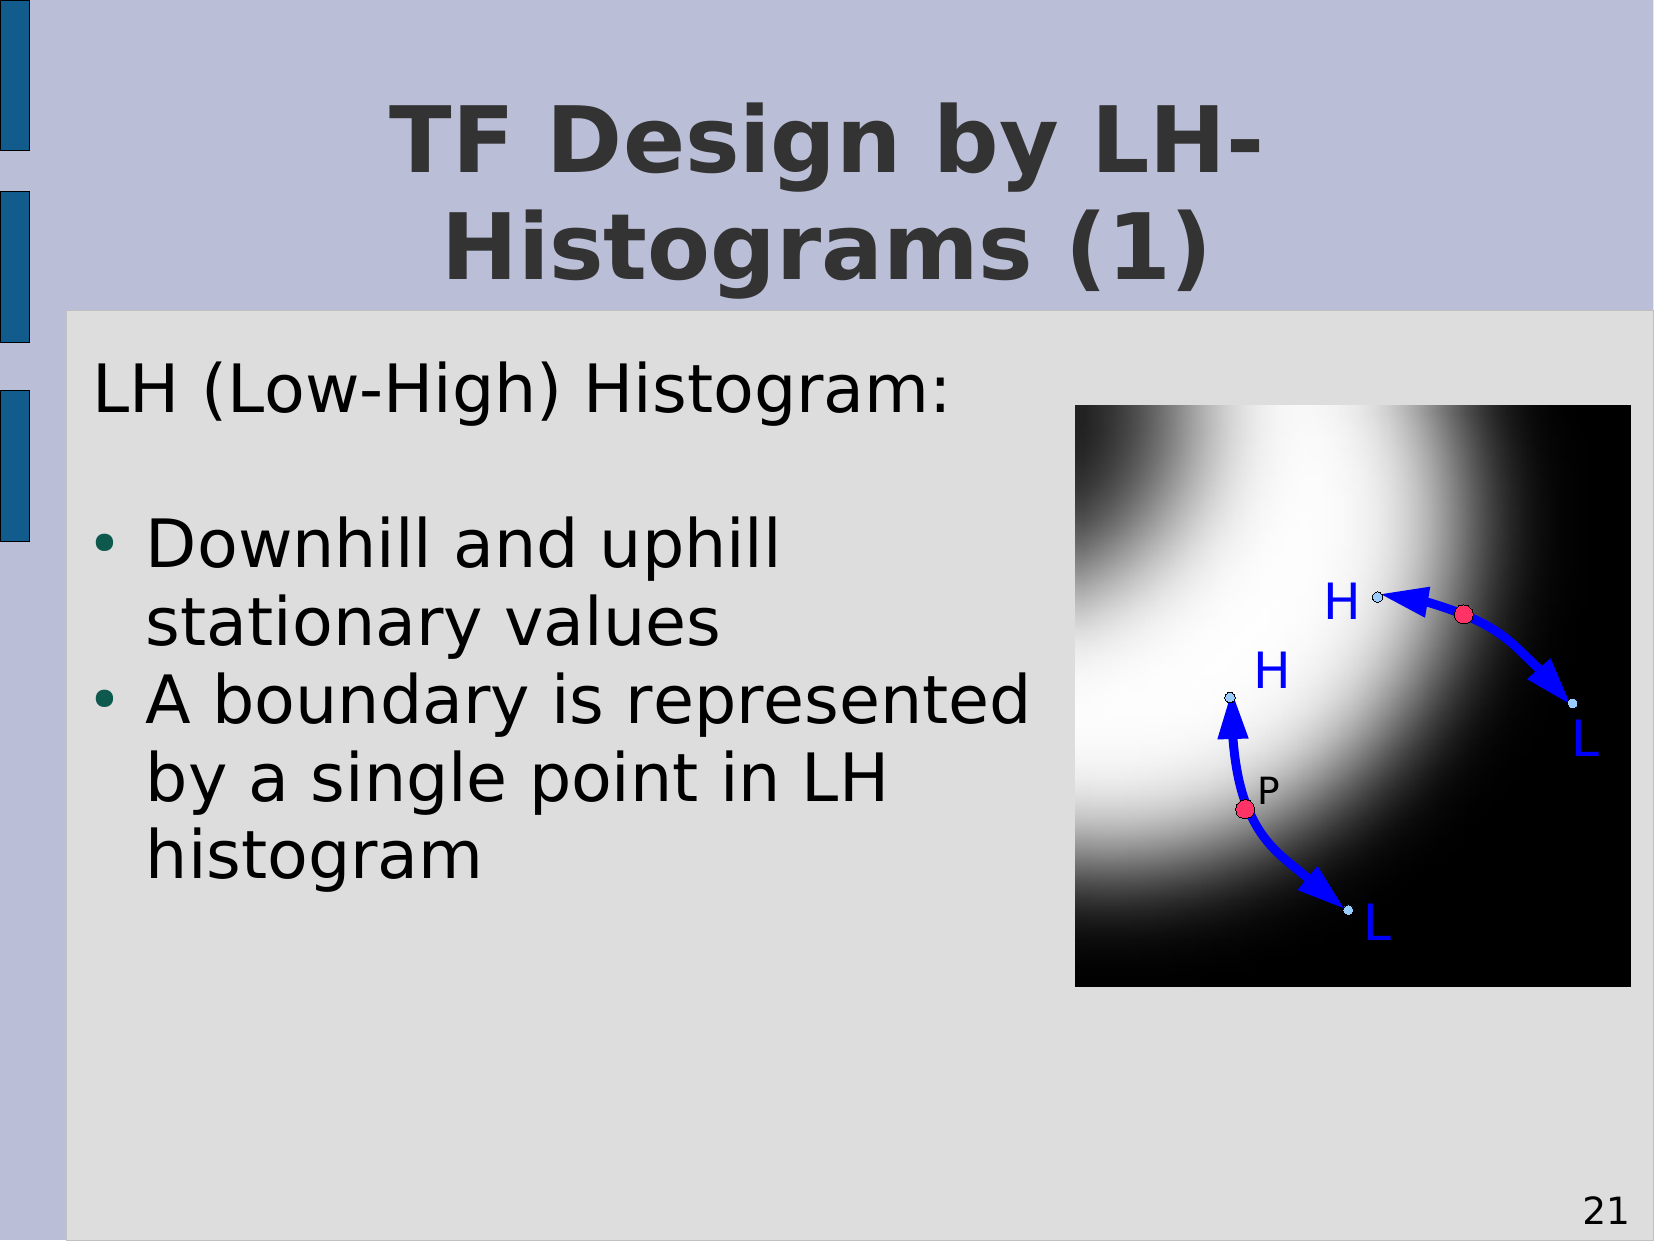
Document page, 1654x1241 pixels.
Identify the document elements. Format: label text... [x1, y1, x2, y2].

text_box [1235, 799, 1255, 819]
text_box L [1557, 702, 1615, 776]
title TF Design by LH-Histograms (1) [121, 87, 1534, 302]
text_box H [1309, 565, 1378, 640]
text_box P [1242, 762, 1295, 821]
text_box [1342, 904, 1354, 916]
text_box [1567, 698, 1578, 709]
text_box [1372, 591, 1383, 603]
text_box [1224, 692, 1236, 703]
text_box L [1348, 886, 1406, 960]
text_box H [1238, 635, 1306, 709]
text_box [1454, 604, 1474, 624]
picture [1075, 405, 1631, 987]
list LH (Low-High) Histogram: Downhill and uphill stationary values A boundary is represented by a single point in LH histogram [75, 350, 1044, 1006]
